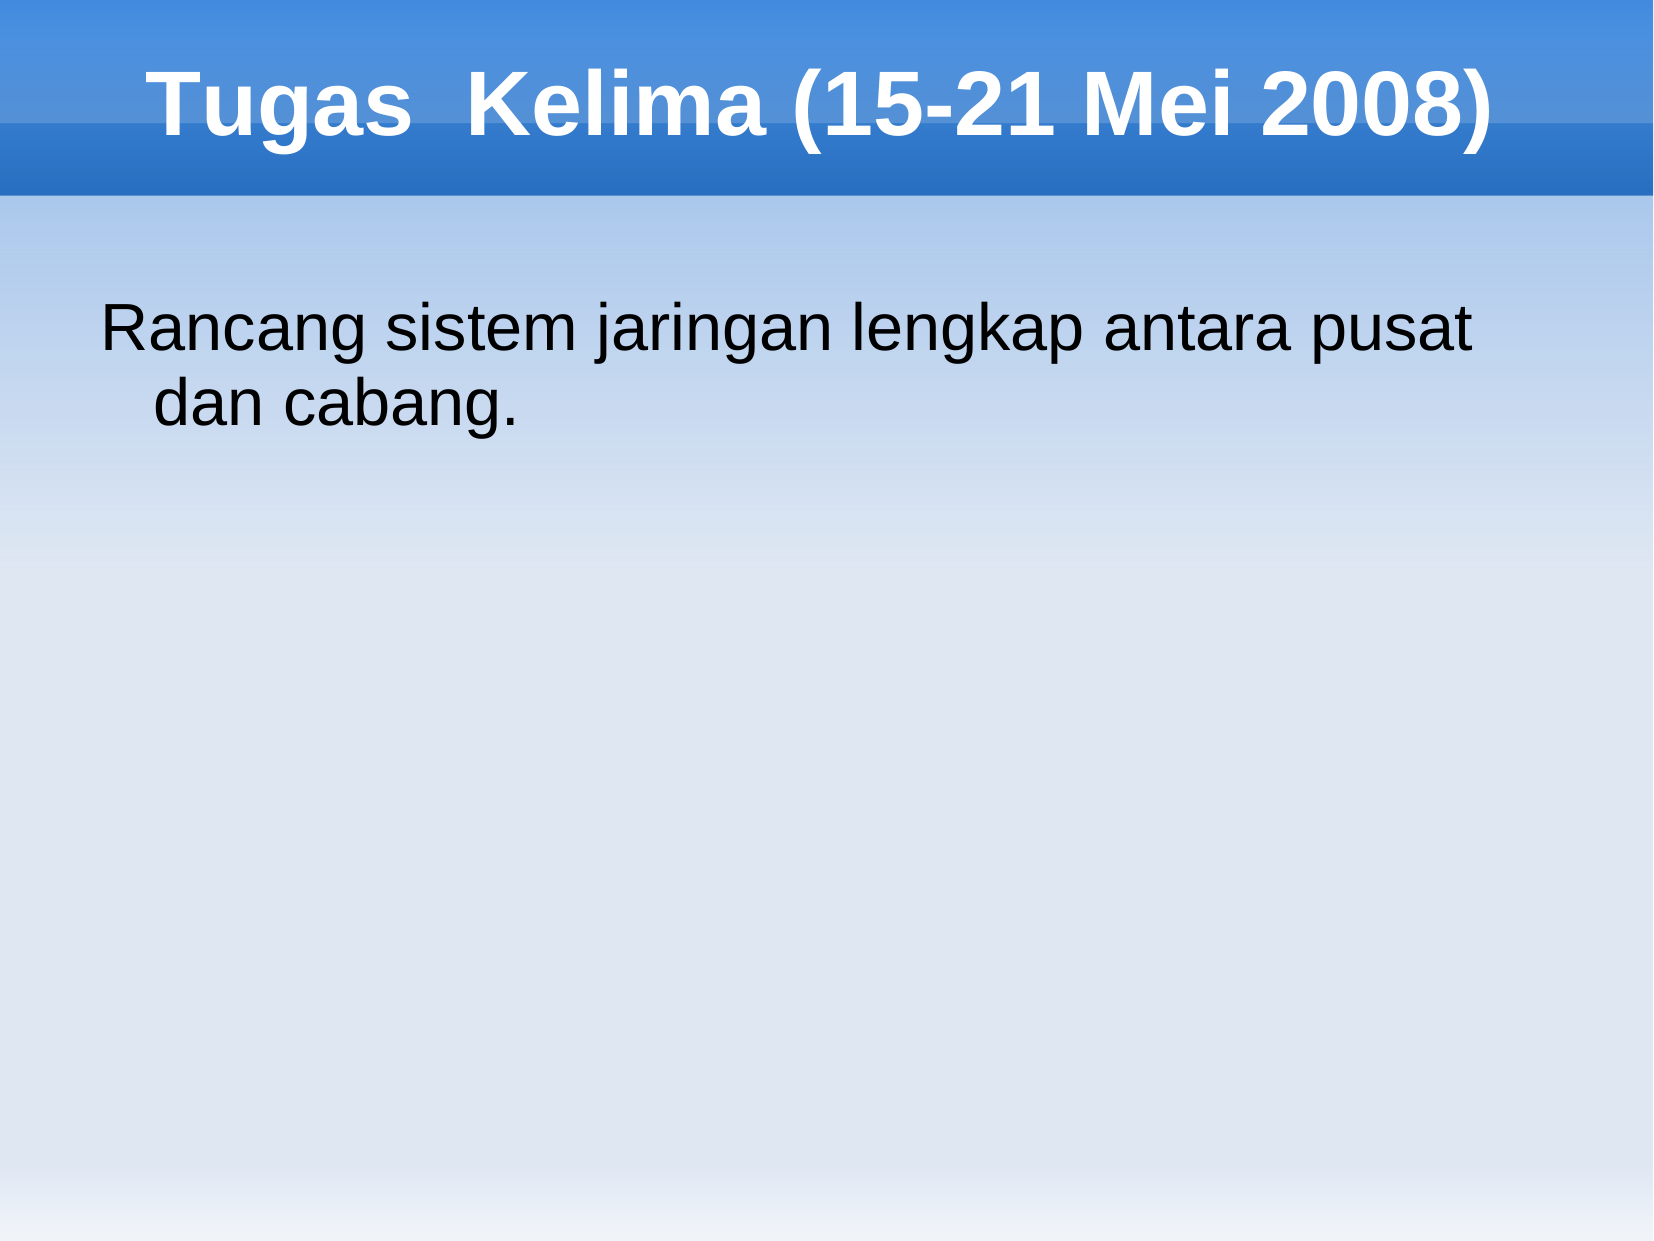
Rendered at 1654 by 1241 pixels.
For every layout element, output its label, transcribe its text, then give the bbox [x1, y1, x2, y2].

list Rancang sistem jaringan lengkap antara pusat dan cabang. [82, 290, 1571, 440]
picture [0, 0, 1654, 1241]
title Tugas Kelima (15-21 Mei 2008) [76, 7, 1565, 200]
